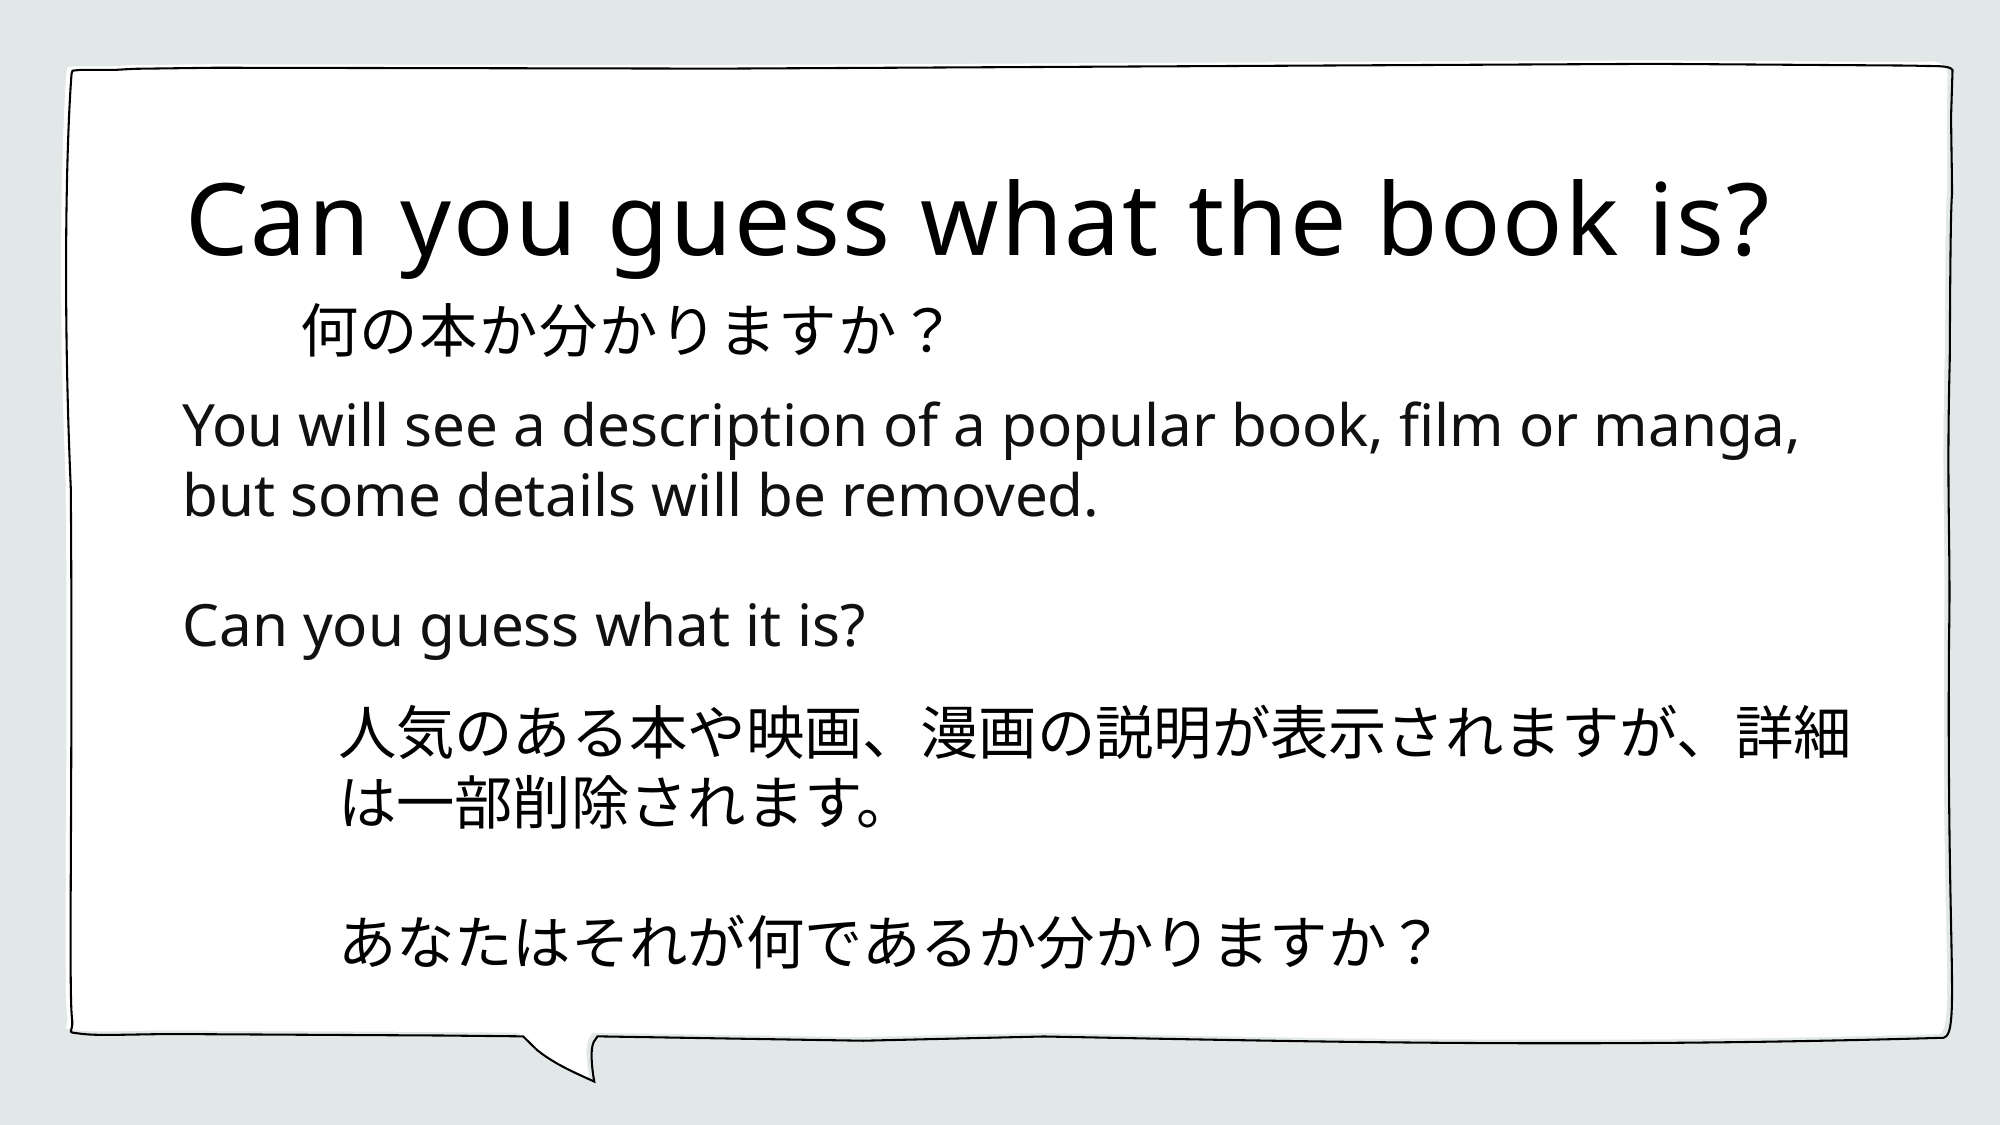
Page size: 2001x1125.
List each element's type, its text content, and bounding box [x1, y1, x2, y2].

text_box You will see a description of a popular book, film or manga, but some details will be removed. Can you guess what it is? [167, 380, 1863, 669]
list 何の本か分かりますか？ [282, 266, 1978, 381]
title Can you guess what the book is? [167, 91, 1863, 324]
text_box 人気のある本や映画、漫画の説明が表示されますが、詳細は一部削除されます。 あなたはそれが何であるか分かりますか？ [323, 688, 1880, 987]
